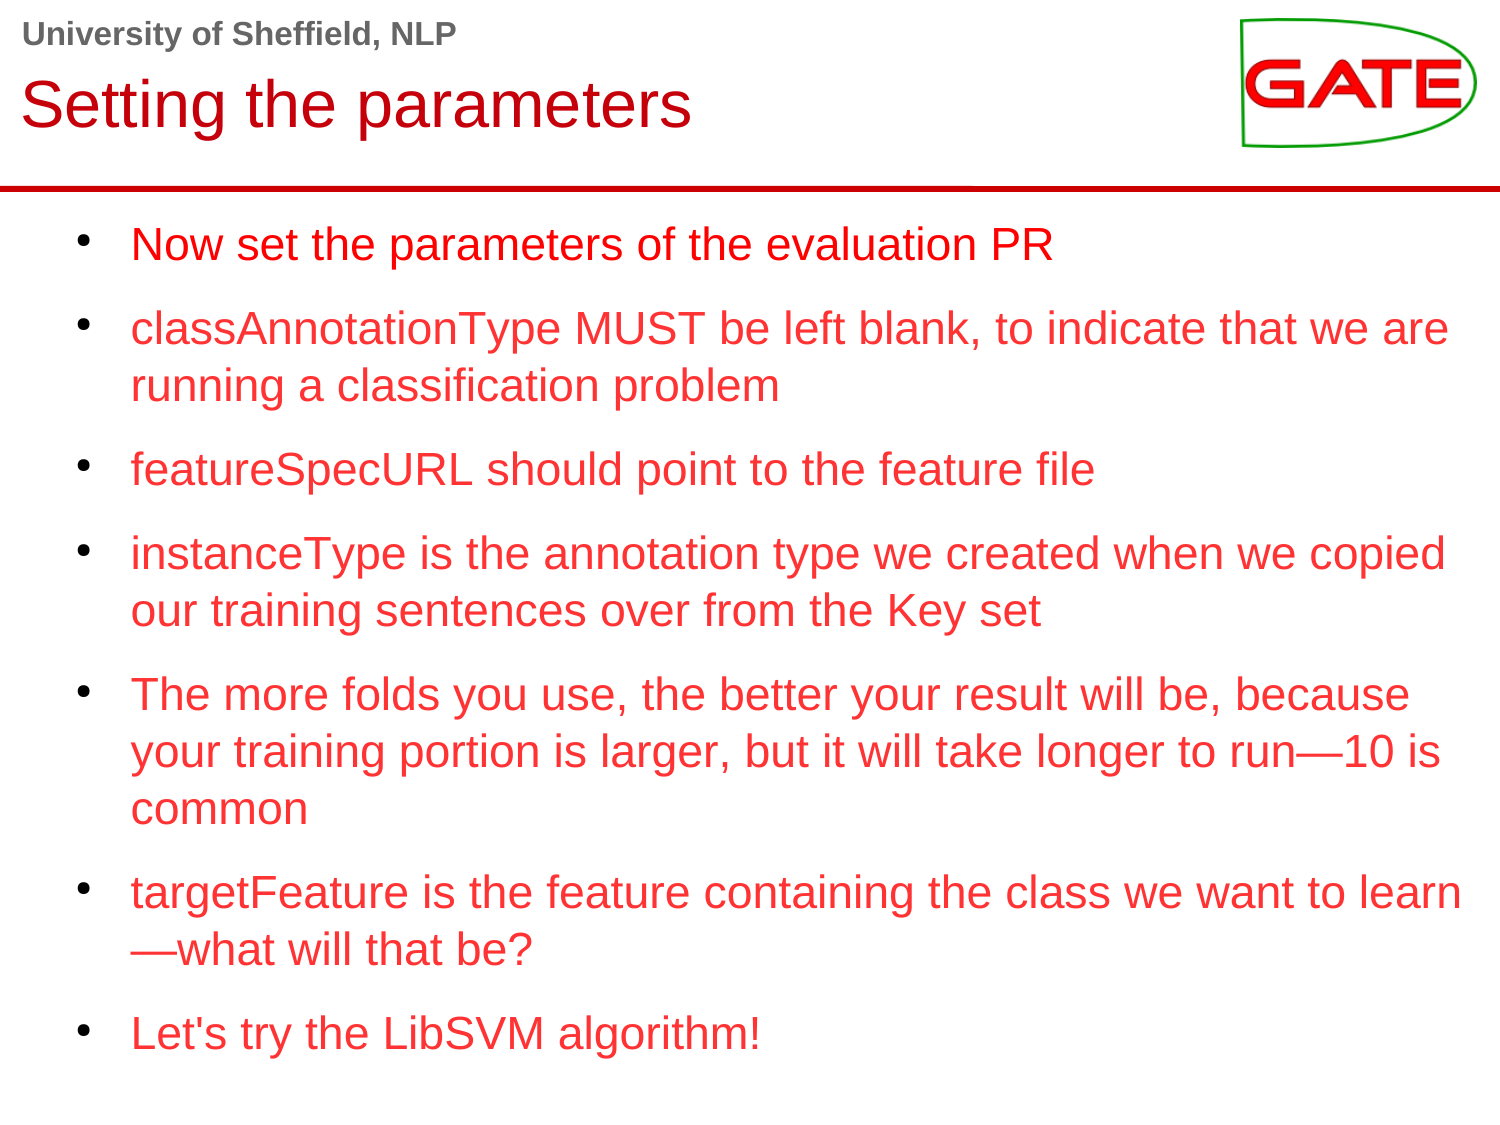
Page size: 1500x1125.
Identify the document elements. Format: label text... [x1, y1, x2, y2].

list Now set the parameters of the evaluation PR classAnnotationType MUST be left blank, to indicate that we are running a classification problem featureSpecURL should point to the feature file instanceType is the annotation type we created when we copied our training sentences over from the Key set The more folds you use, the better your result will be, because your training portion is larger, but it will take longer to run—10 is common targetFeature is the feature containing the class we want to learn—what will that be? Let's try the LibSVM algorithm! [23, 212, 1477, 1063]
title Setting the parameters [20, 45, 1240, 166]
picture [1240, 18, 1477, 148]
